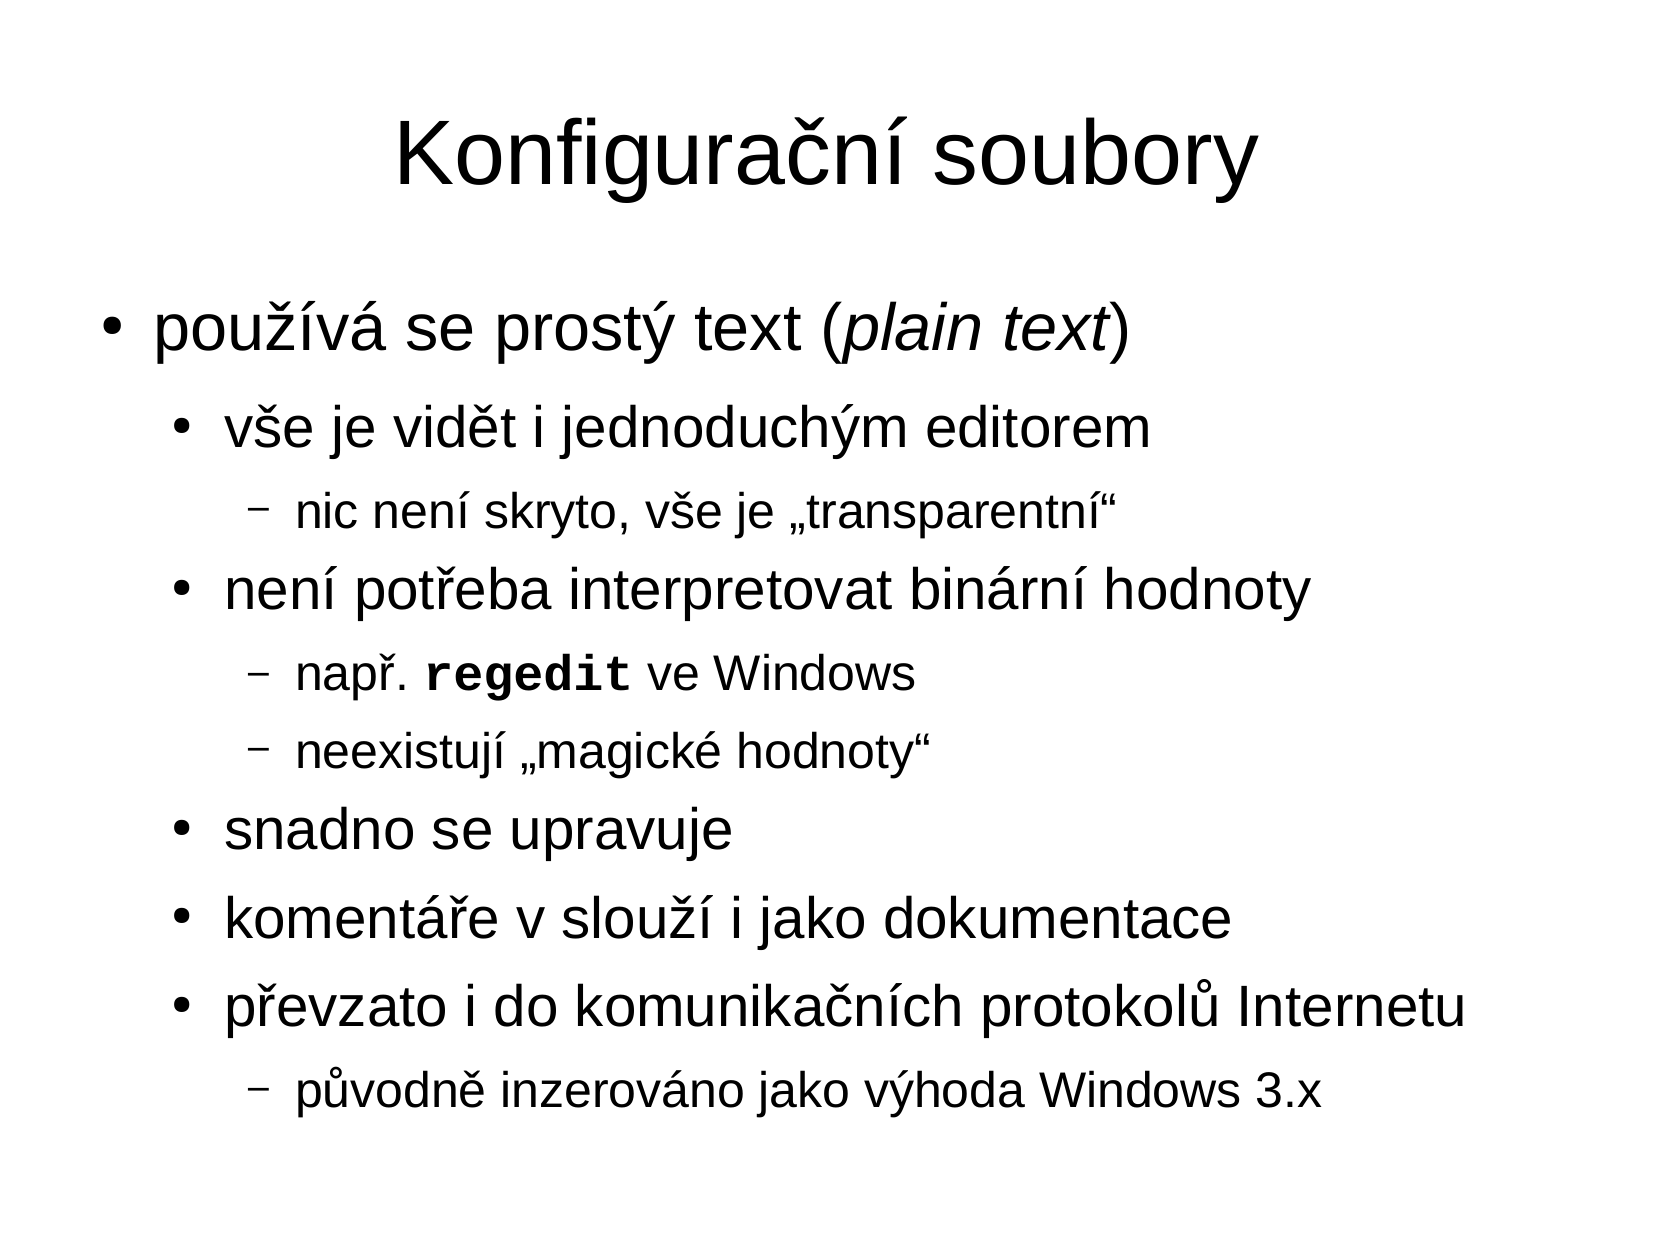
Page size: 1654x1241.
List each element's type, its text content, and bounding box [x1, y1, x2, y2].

list používá se prostý text (plain text) vše je vidět i jednoduchým editorem nic není skryto, vše je „transparentní“ není potřeba interpretovat binární hodnoty např. regedit ve Windows neexistují „magické hodnoty“ snadno se upravuje komentáře v slouží i jako dokumentace převzato i do komunikačních protokolů Internetu původně inzerováno jako výhoda Windows 3.x [82, 290, 1571, 1119]
title Konfigurační soubory [82, 56, 1571, 250]
